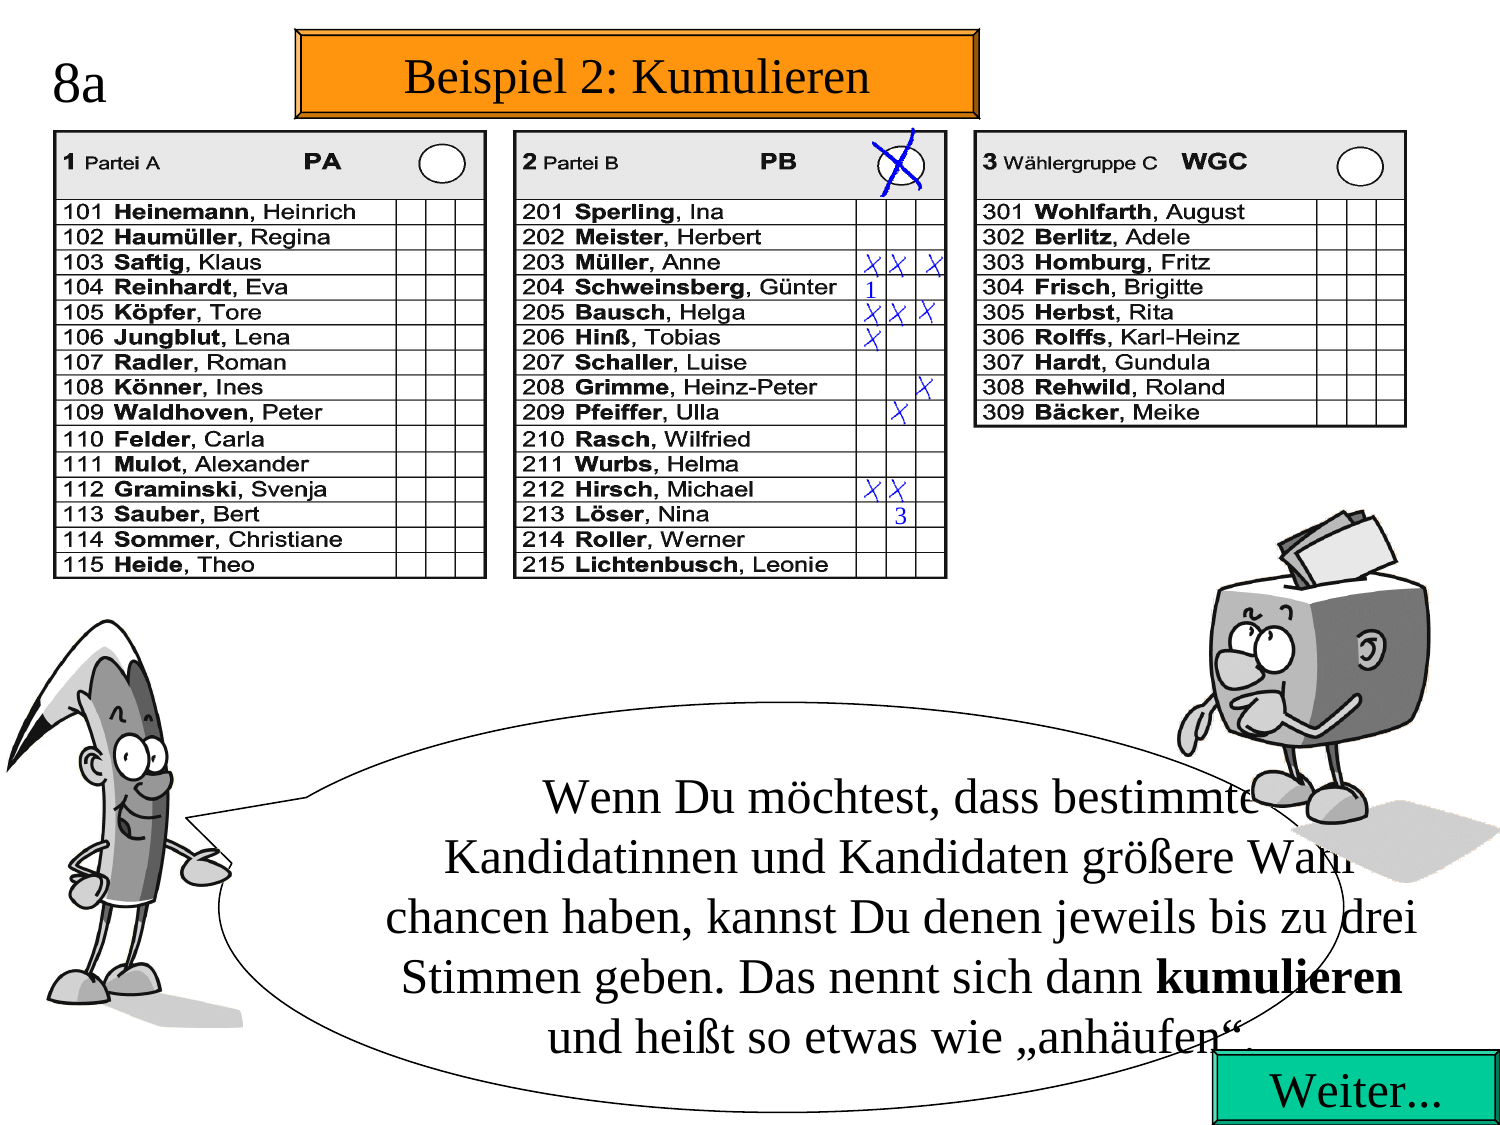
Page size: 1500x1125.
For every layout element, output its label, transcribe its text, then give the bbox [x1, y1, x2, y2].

picture [1, 609, 243, 1028]
text_box Weiter... [1218, 1055, 1495, 1120]
text_box 1 [849, 265, 900, 328]
text_box Wenn Du möchtest, dass bestimmte Kandidatinnen und Kandidaten größere Wahl- chancen haben, kannst Du denen jeweils bis zu drei Stimmen geben. Das nennt sich dann kumulieren und heißt so etwas wie „anhäufen“. [243, 702, 1344, 1113]
text_box 3 [879, 491, 928, 549]
text_box 8a [37, 36, 141, 138]
text_box Beispiel 2: Kumulieren [302, 36, 973, 112]
picture [53, 125, 1500, 883]
